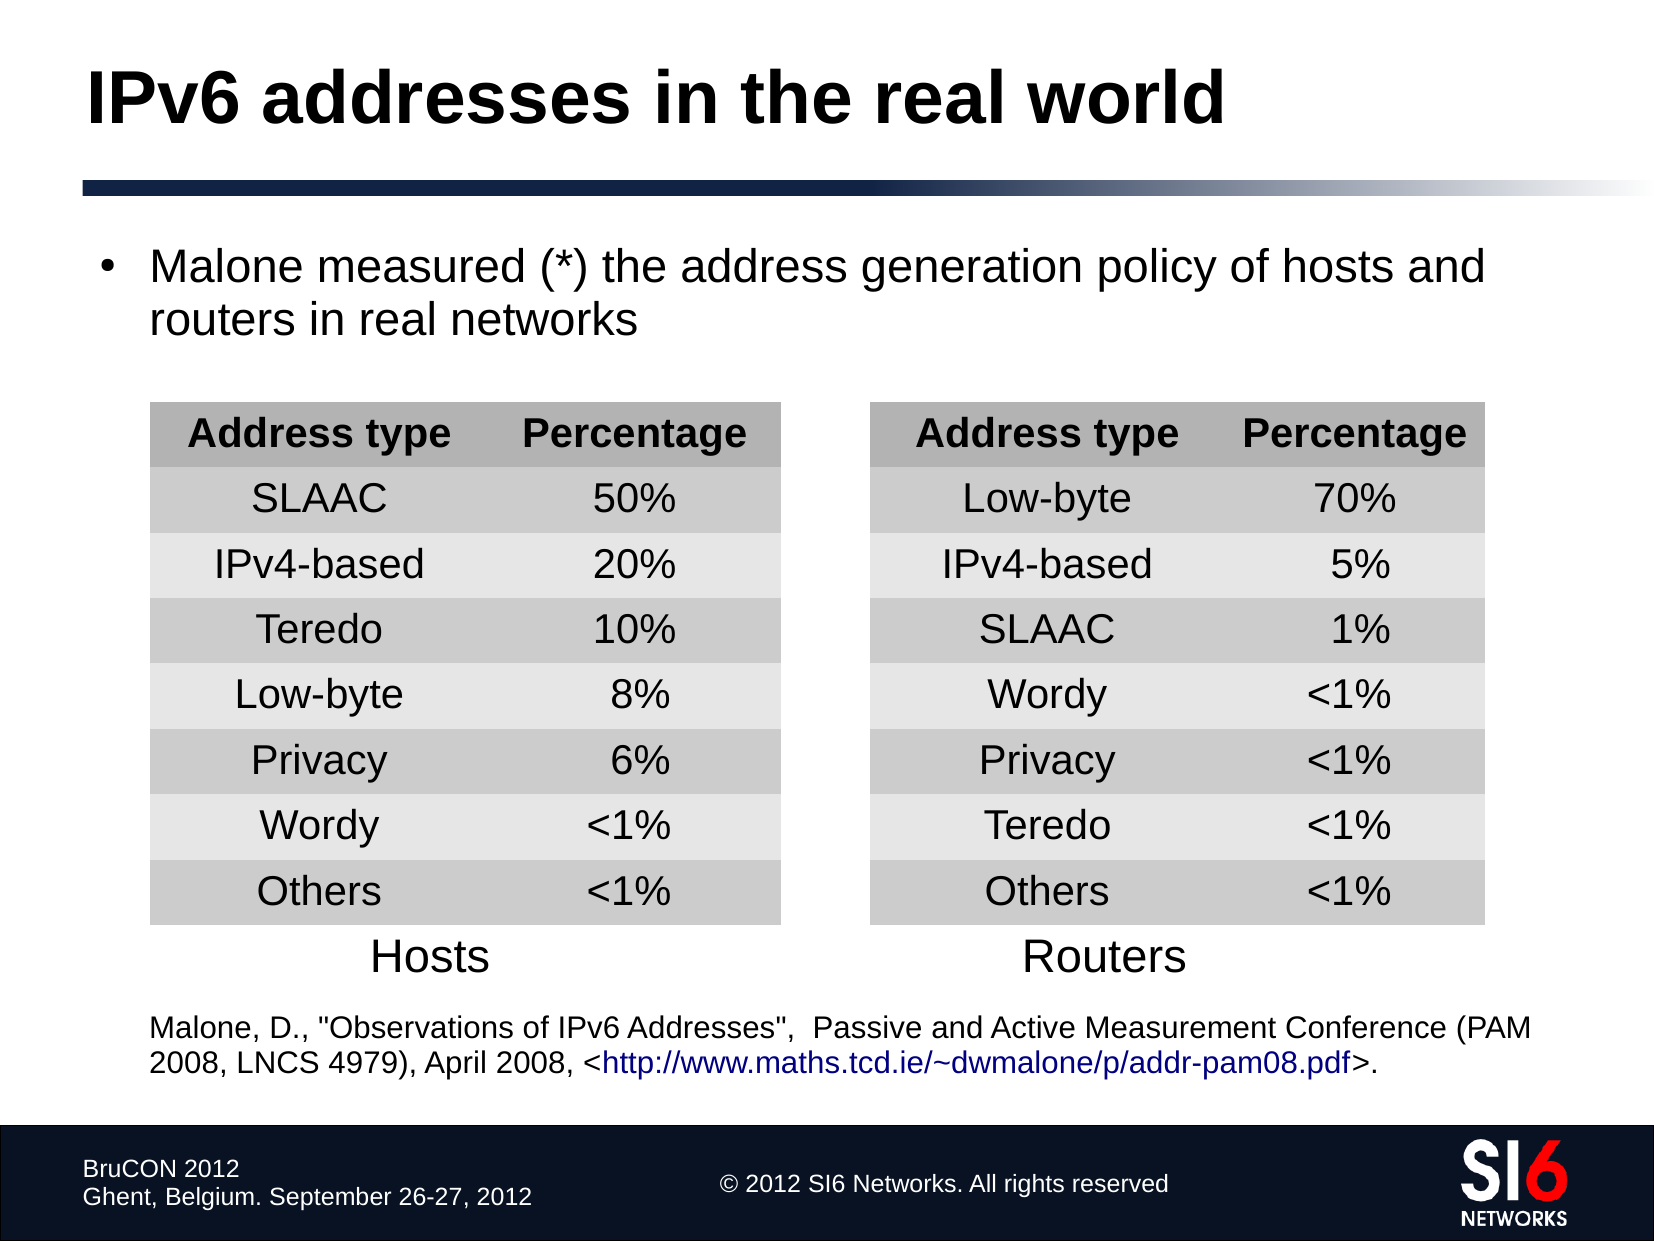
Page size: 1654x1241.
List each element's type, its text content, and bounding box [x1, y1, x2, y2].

table_cell <1% [1225, 794, 1485, 860]
table_cell Wordy [150, 794, 489, 860]
list Hosts Routers Malone, D., "Observations of IPv6 Addresses", Passive and Active Measurement Conference (PAM 2008, LNCS 4979), April 2008, <http://www.maths.tcd.ie/~dwmalone/p/addr-pam08.pdf>. [82, 930, 1571, 1081]
table_header Percentage [489, 402, 781, 467]
table_cell 5% [1225, 533, 1485, 598]
table_cell <1% [1225, 663, 1485, 729]
table_cell 6% [489, 729, 781, 794]
table_cell 8% [489, 663, 781, 729]
table_cell Others [870, 860, 1225, 925]
title IPv6 addresses in the real world [86, 30, 1576, 166]
table_cell <1% [489, 860, 781, 925]
table_cell <1% [1225, 860, 1485, 925]
table_cell 50% [489, 467, 781, 533]
table_cell Low-byte [870, 467, 1225, 533]
table_cell 10% [489, 598, 781, 663]
table_header Address type [150, 402, 489, 467]
table_cell IPv4-based [870, 533, 1225, 598]
table_cell 1% [1225, 598, 1485, 663]
table_cell Teredo [870, 794, 1225, 860]
table_cell 20% [489, 533, 781, 598]
table_cell <1% [489, 794, 781, 860]
table_header Address type [870, 402, 1225, 467]
table_cell SLAAC [870, 598, 1225, 663]
table_header Percentage [1225, 402, 1485, 467]
table_cell IPv4-based [150, 533, 489, 598]
list Malone measured (*) the address generation policy of hosts and routers in real networks [82, 240, 1571, 346]
table_cell Low-byte [150, 663, 489, 729]
table_cell Teredo [150, 598, 489, 663]
table_cell SLAAC [150, 467, 489, 533]
table_cell Privacy [870, 729, 1225, 794]
table_cell Wordy [870, 663, 1225, 729]
picture [1461, 1139, 1567, 1226]
table_cell Others [150, 860, 489, 925]
table_cell 70% [1225, 467, 1485, 533]
table_cell <1% [1225, 729, 1485, 794]
table_cell Privacy [150, 729, 489, 794]
